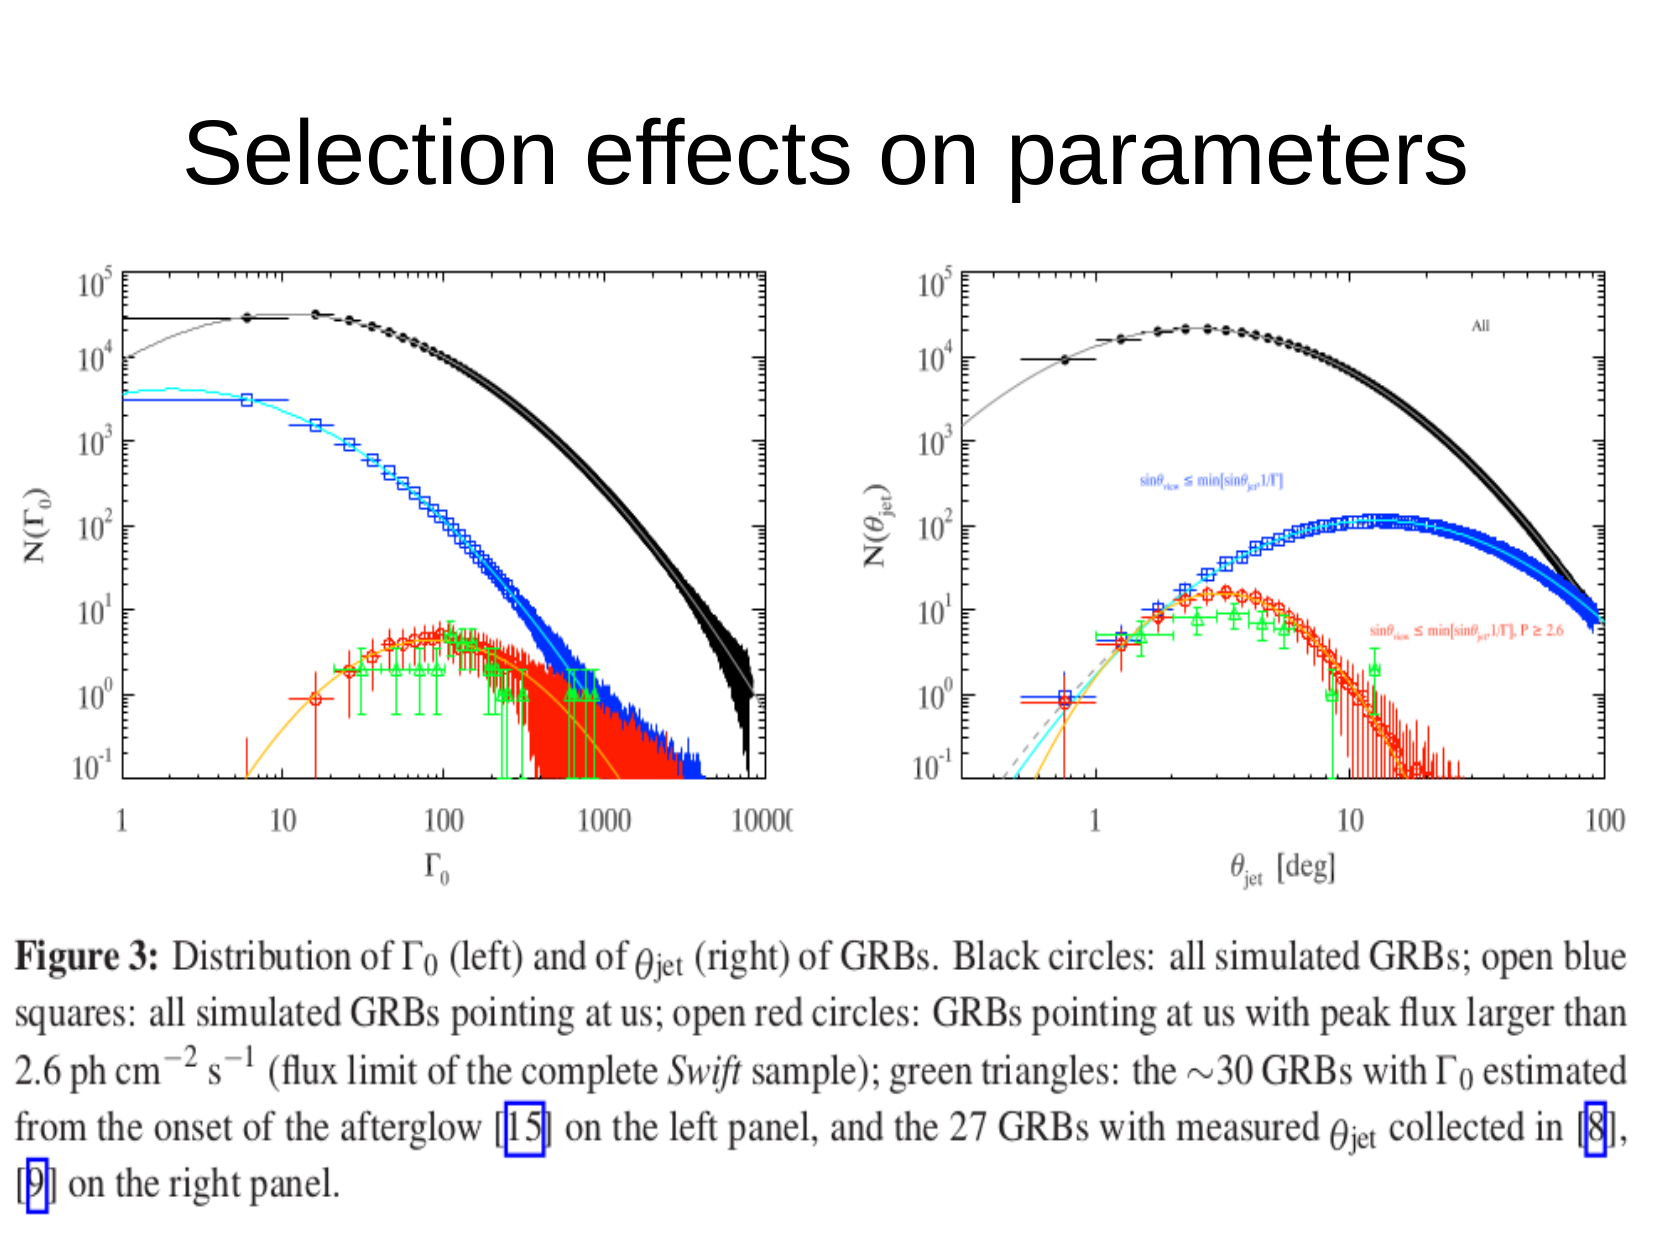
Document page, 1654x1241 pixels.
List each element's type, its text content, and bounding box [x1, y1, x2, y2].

picture [3, 254, 1636, 1230]
title Selection effects on parameters [82, 49, 1571, 254]
